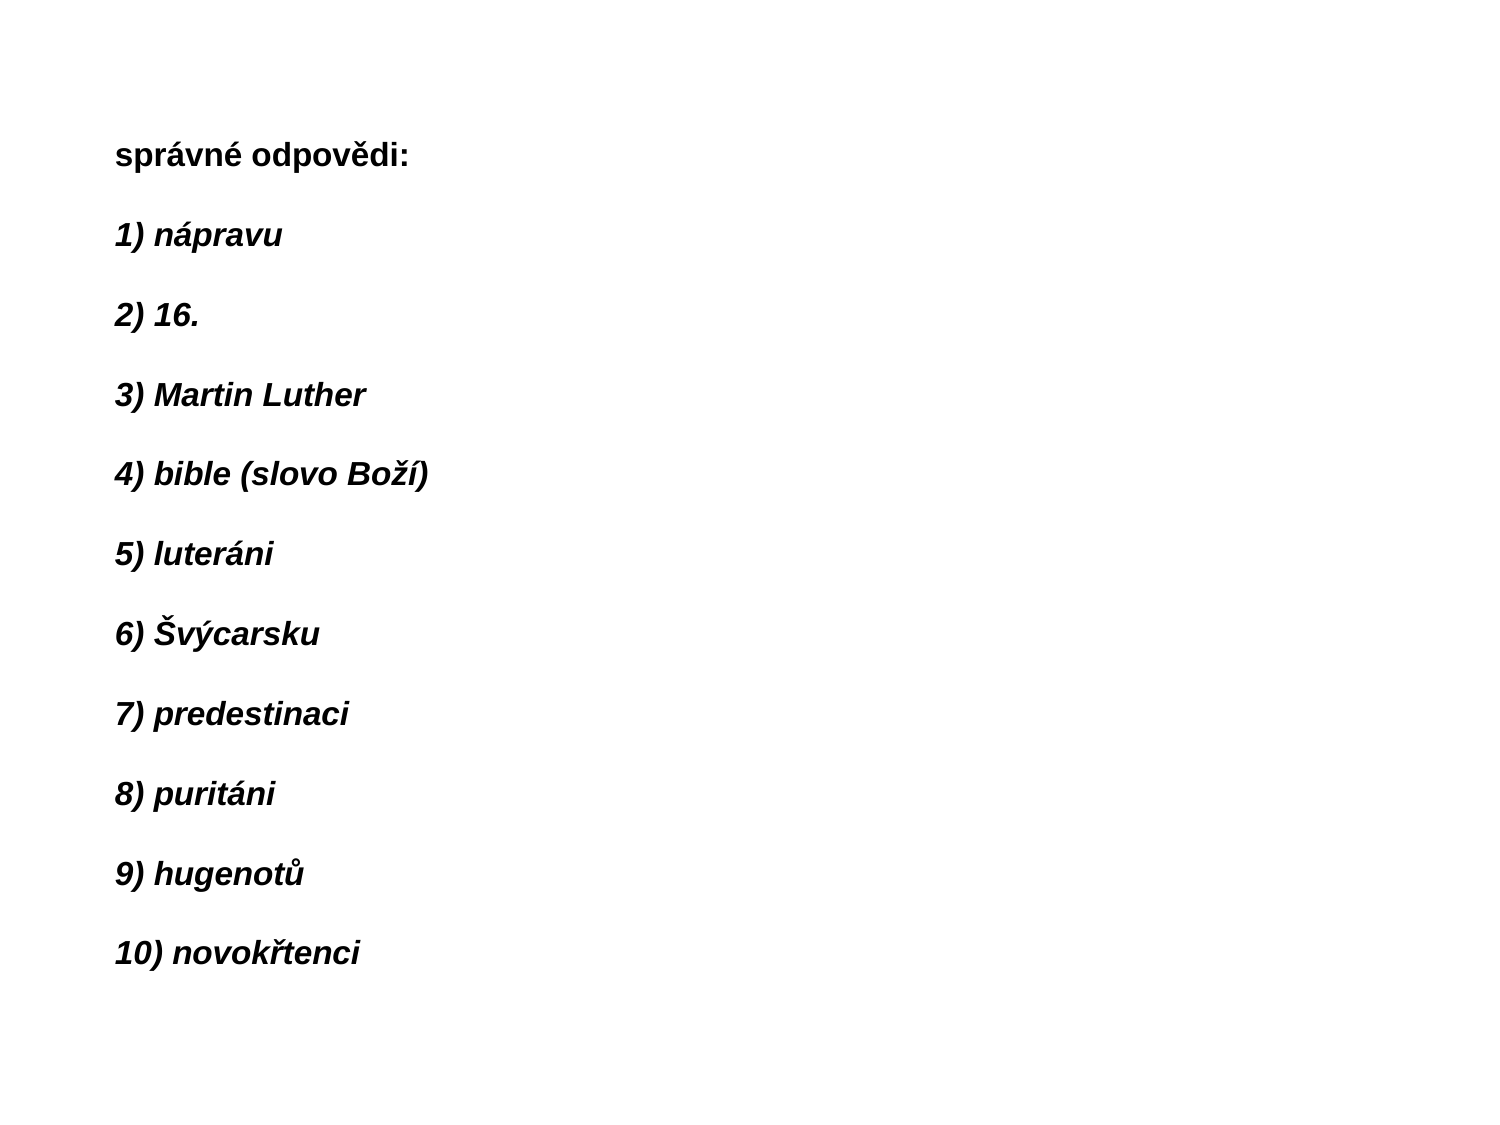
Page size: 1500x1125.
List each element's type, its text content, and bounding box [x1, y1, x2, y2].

text_box správné odpovědi: nápravu 16. Martin Luther bible (slovo Boží) luteráni Švýcarsku predestinaci puritáni hugenotů novokřtenci [100, 125, 1447, 980]
